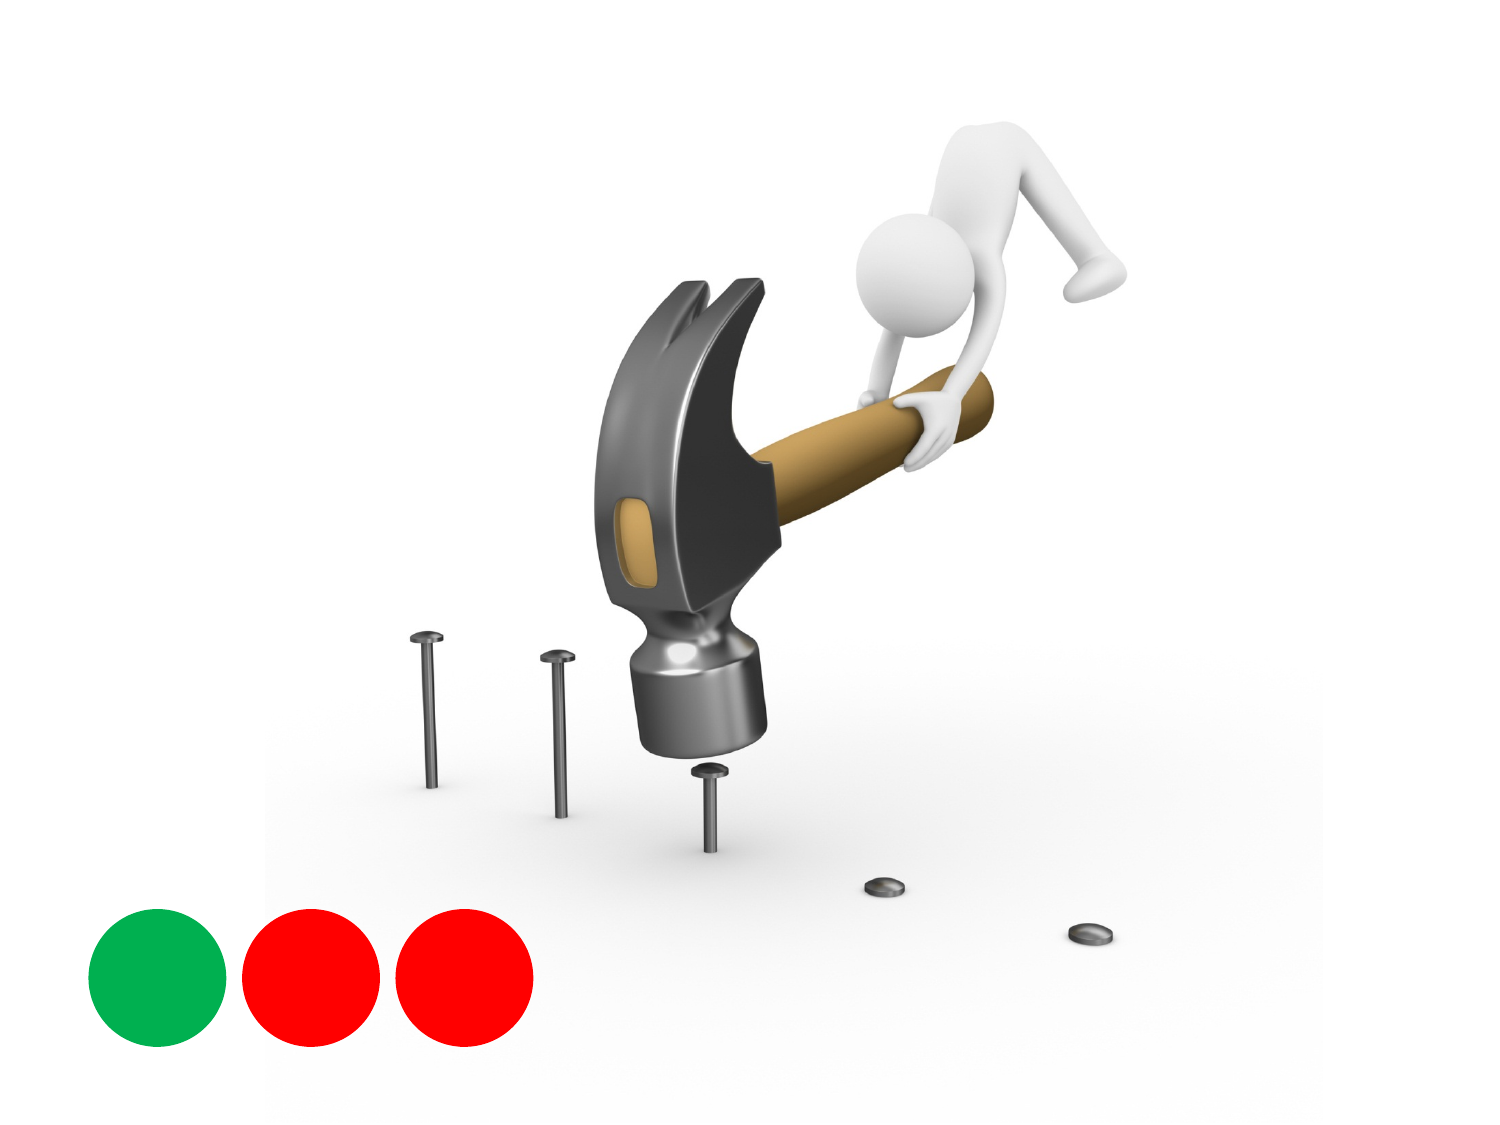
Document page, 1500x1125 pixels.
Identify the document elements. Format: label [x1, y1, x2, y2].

picture [265, 65, 1323, 1123]
text_box [88, 909, 227, 1047]
text_box [395, 909, 534, 1047]
text_box [242, 909, 380, 1047]
